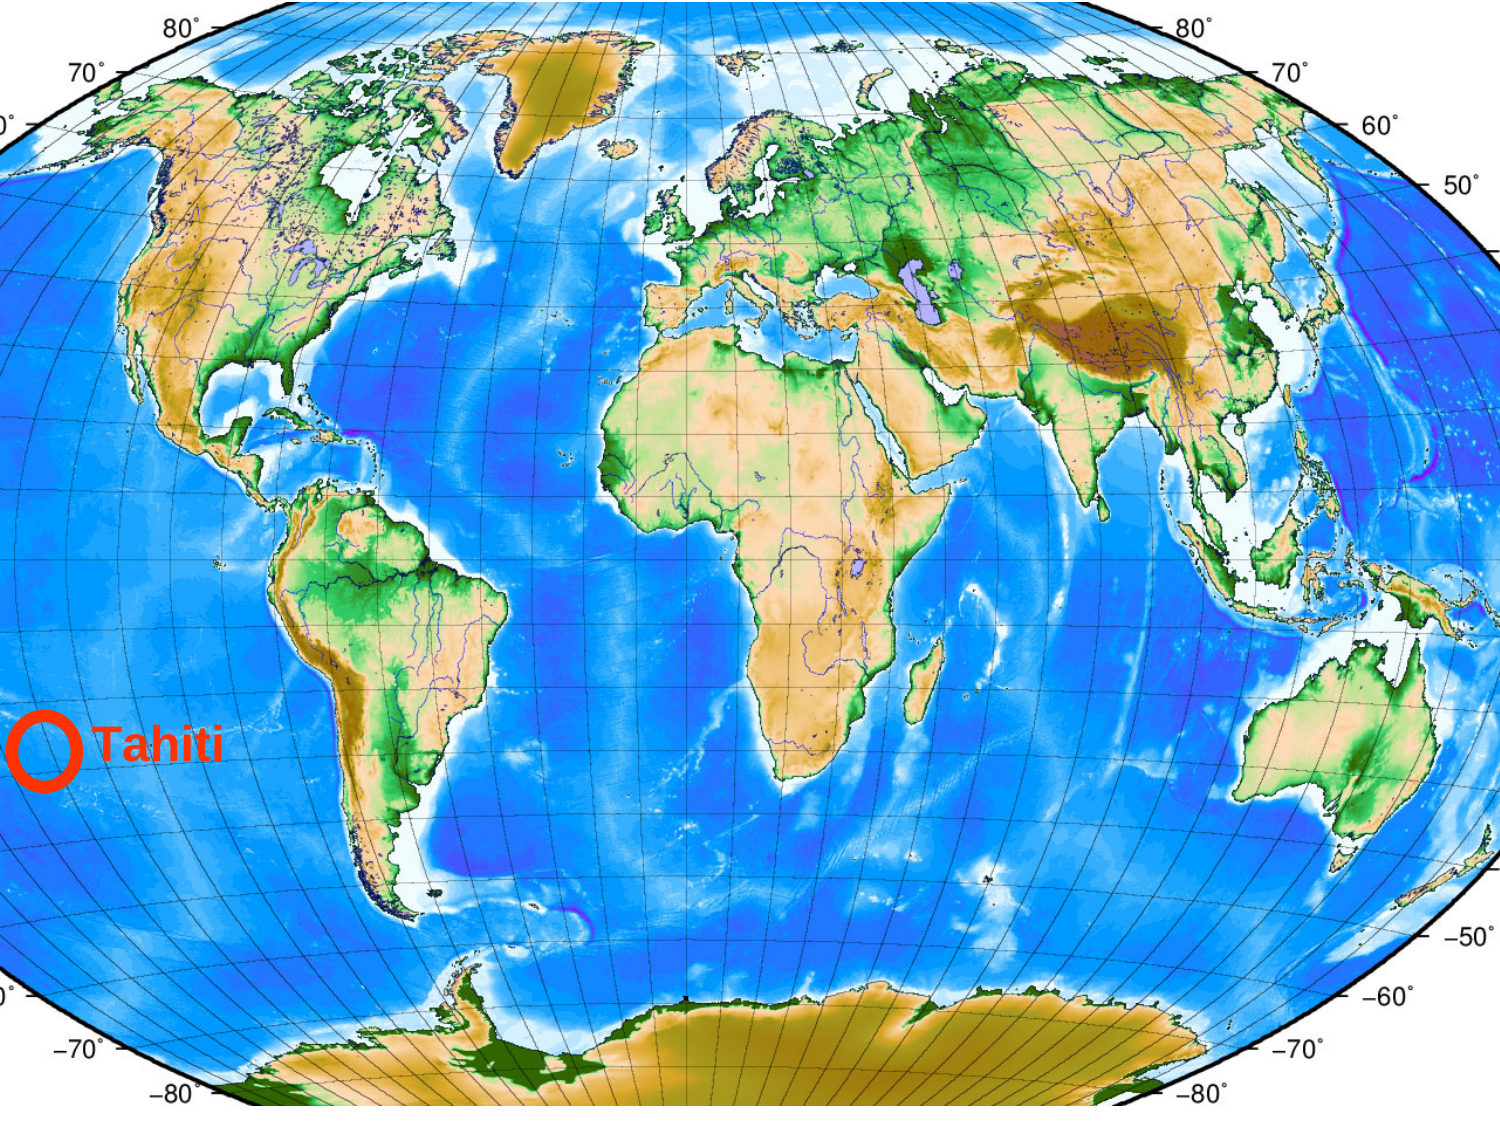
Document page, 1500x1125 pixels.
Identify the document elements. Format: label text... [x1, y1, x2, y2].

text_box Tahiti [76, 704, 241, 780]
picture [0, 2, 1500, 1106]
